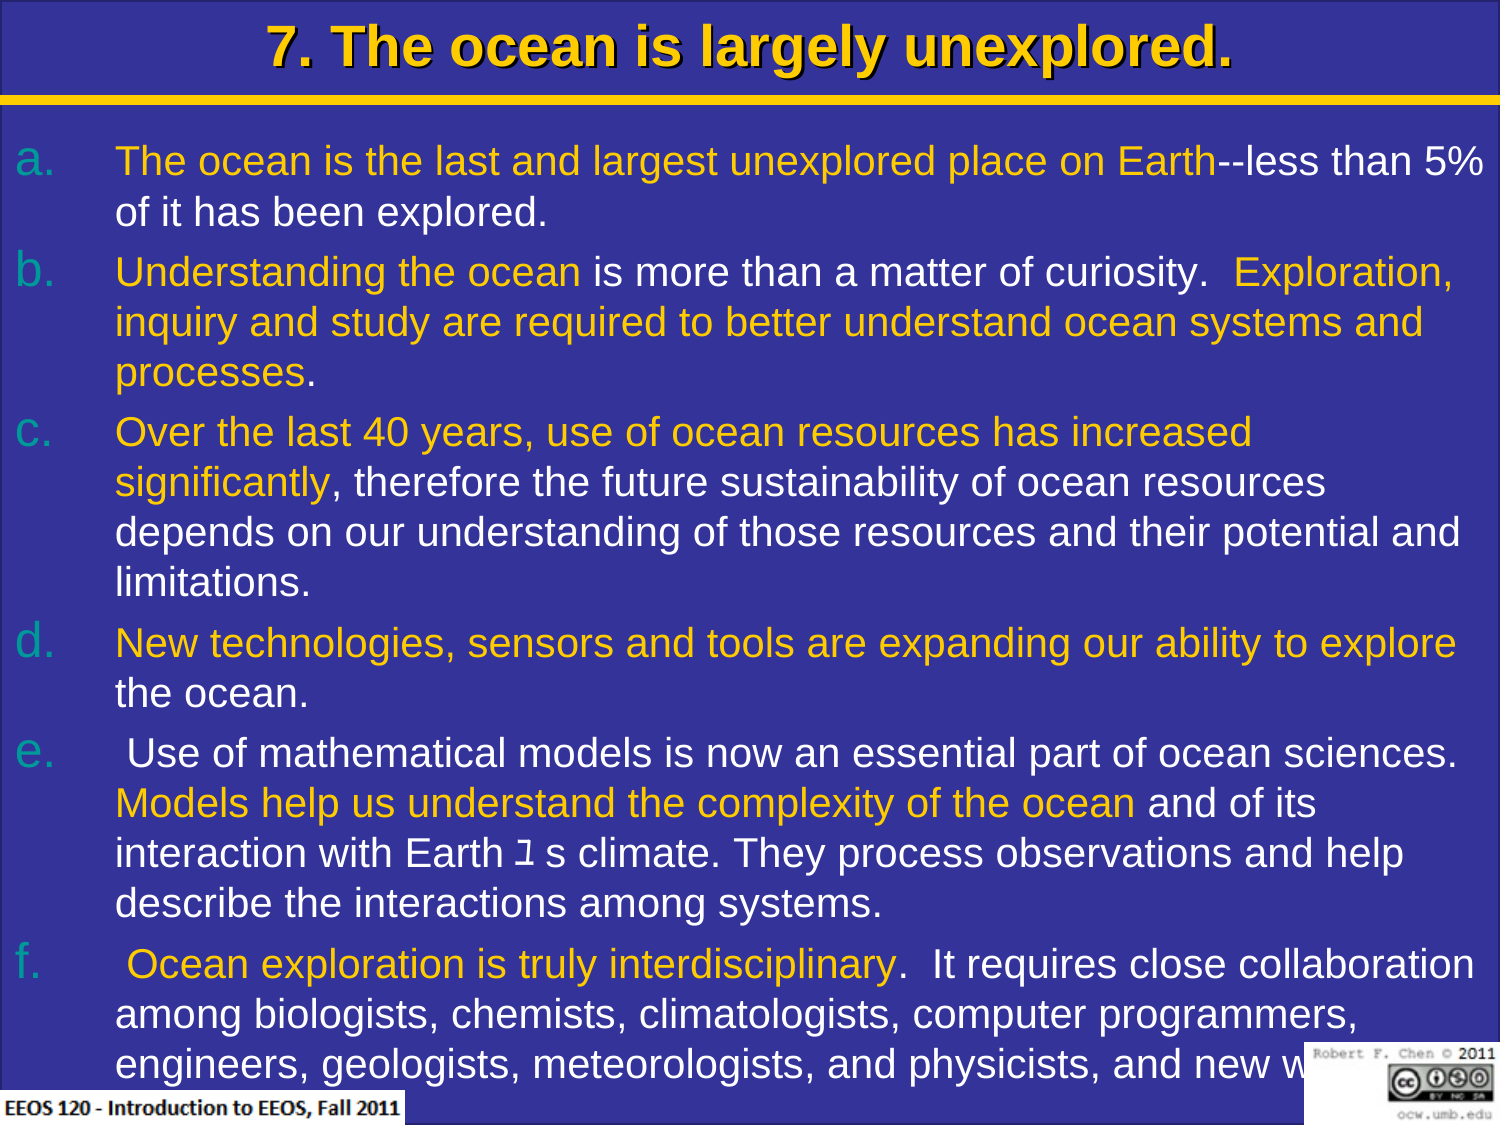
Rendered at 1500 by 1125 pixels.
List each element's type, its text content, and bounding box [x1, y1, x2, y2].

picture [1304, 1042, 1500, 1125]
text_box The ocean is the last and largest unexplored place on Earth--less than 5% of it has been explored. Understanding the ocean is more than a matter of curiosity. Exploration, inquiry and study are required to better understand ocean systems and processes. Over the last 40 years, use of ocean resources has increased significantly, therefore the future sustainability of ocean resources depends on our understanding of those resources and their potential and limitations. New technologies, sensors and tools are expanding our ability to explore the ocean. Use of mathematical models is now an essential part of ocean sciences. Models help us understand the complexity of the ocean and of its interaction with Earthﾕs climate. They process observations and help describe the interactions among systems. Ocean exploration is truly interdisciplinary. It requires close collaboration among biologists, chemists, climatologists, computer programmers, engineers, geologists, meteorologists, and physicists, and new ways of thinking. [0, 105, 1500, 1125]
text_box 7. The ocean is largely unexplored. [0, 0, 1500, 86]
picture [0, 1090, 405, 1125]
